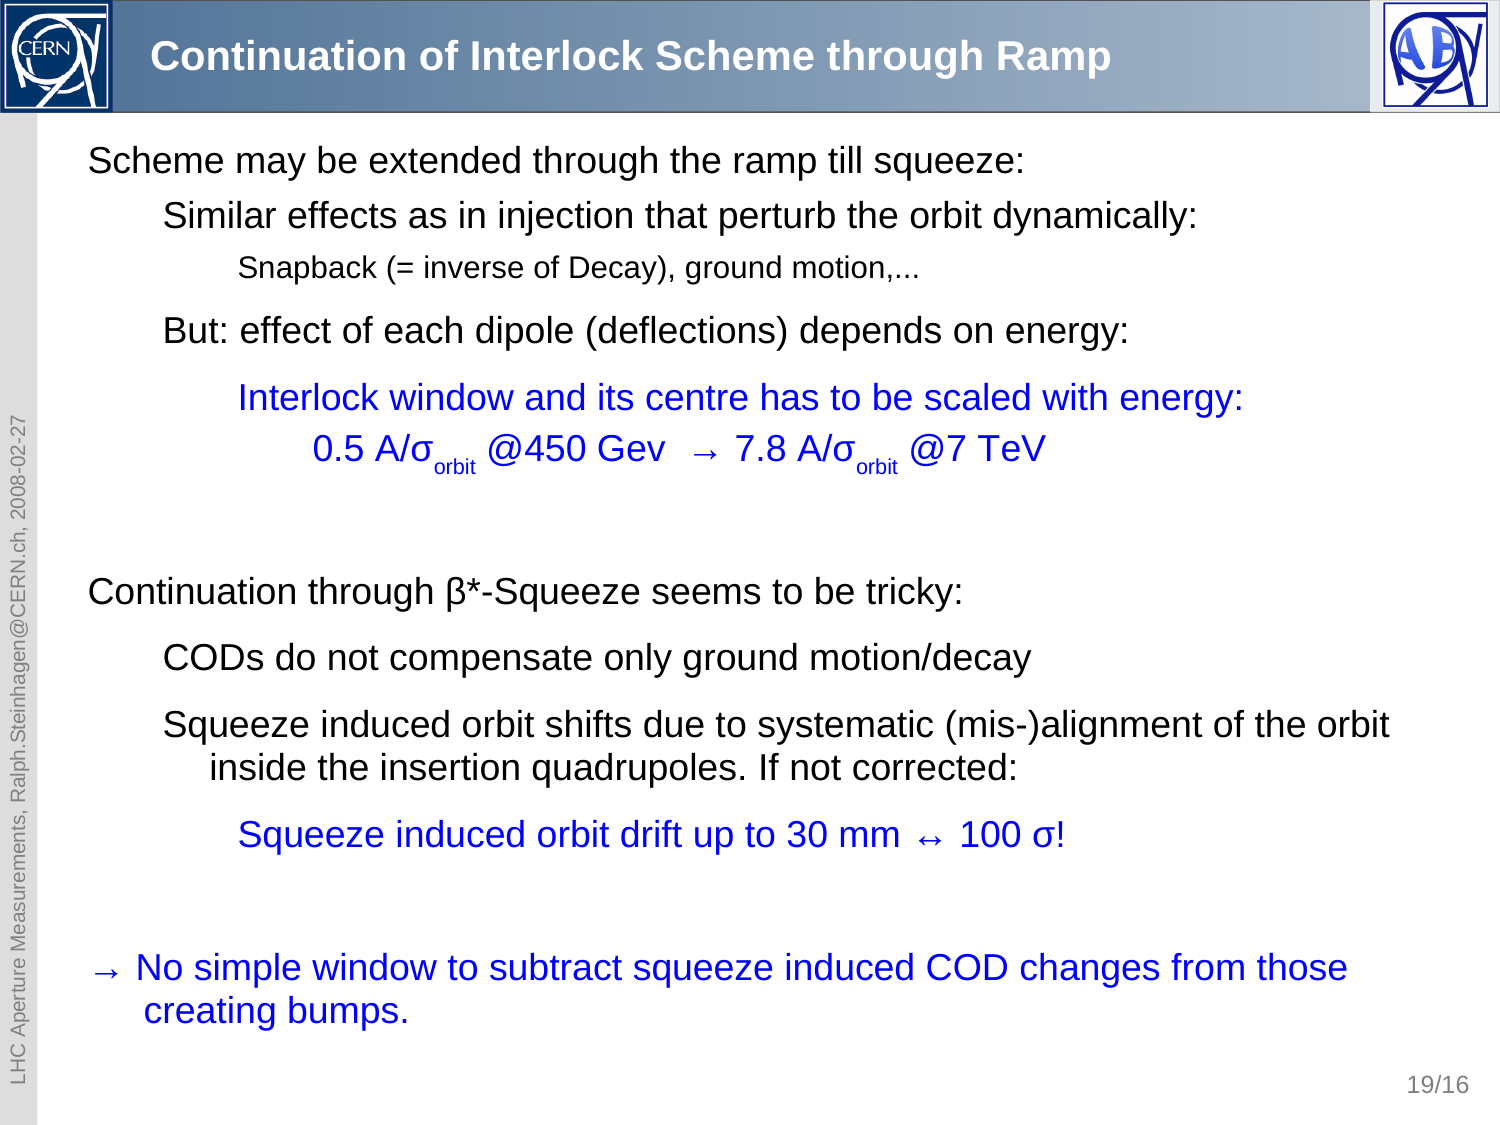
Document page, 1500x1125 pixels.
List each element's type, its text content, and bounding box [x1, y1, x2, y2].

list Scheme may be extended through the ramp till squeeze: Similar effects as in injection that perturb the orbit dynamically: Snapback (= inverse of Decay), ground motion,... But: effect of each dipole (deflections) depends on energy: Interlock window and its centre has to be scaled with energy: 0.5 A/σorbit @450 Gev → 7.8 A/σorbit @7 TeV Continuation through β*-Squeeze seems to be tricky: CODs do not compensate only ground motion/decay Squeeze induced orbit shifts due to systematic (mis-)alignment of the orbit inside the insertion quadrupoles. If not corrected: Squeeze induced orbit drift up to 30 mm ↔ 100 σ! → No simple window to subtract squeeze induced COD changes from those creating bumps. [87, 137, 1438, 1078]
title Continuation of Interlock Scheme through Ramp [150, 0, 1201, 113]
picture [0, 0, 113, 113]
picture [1382, 1, 1489, 108]
